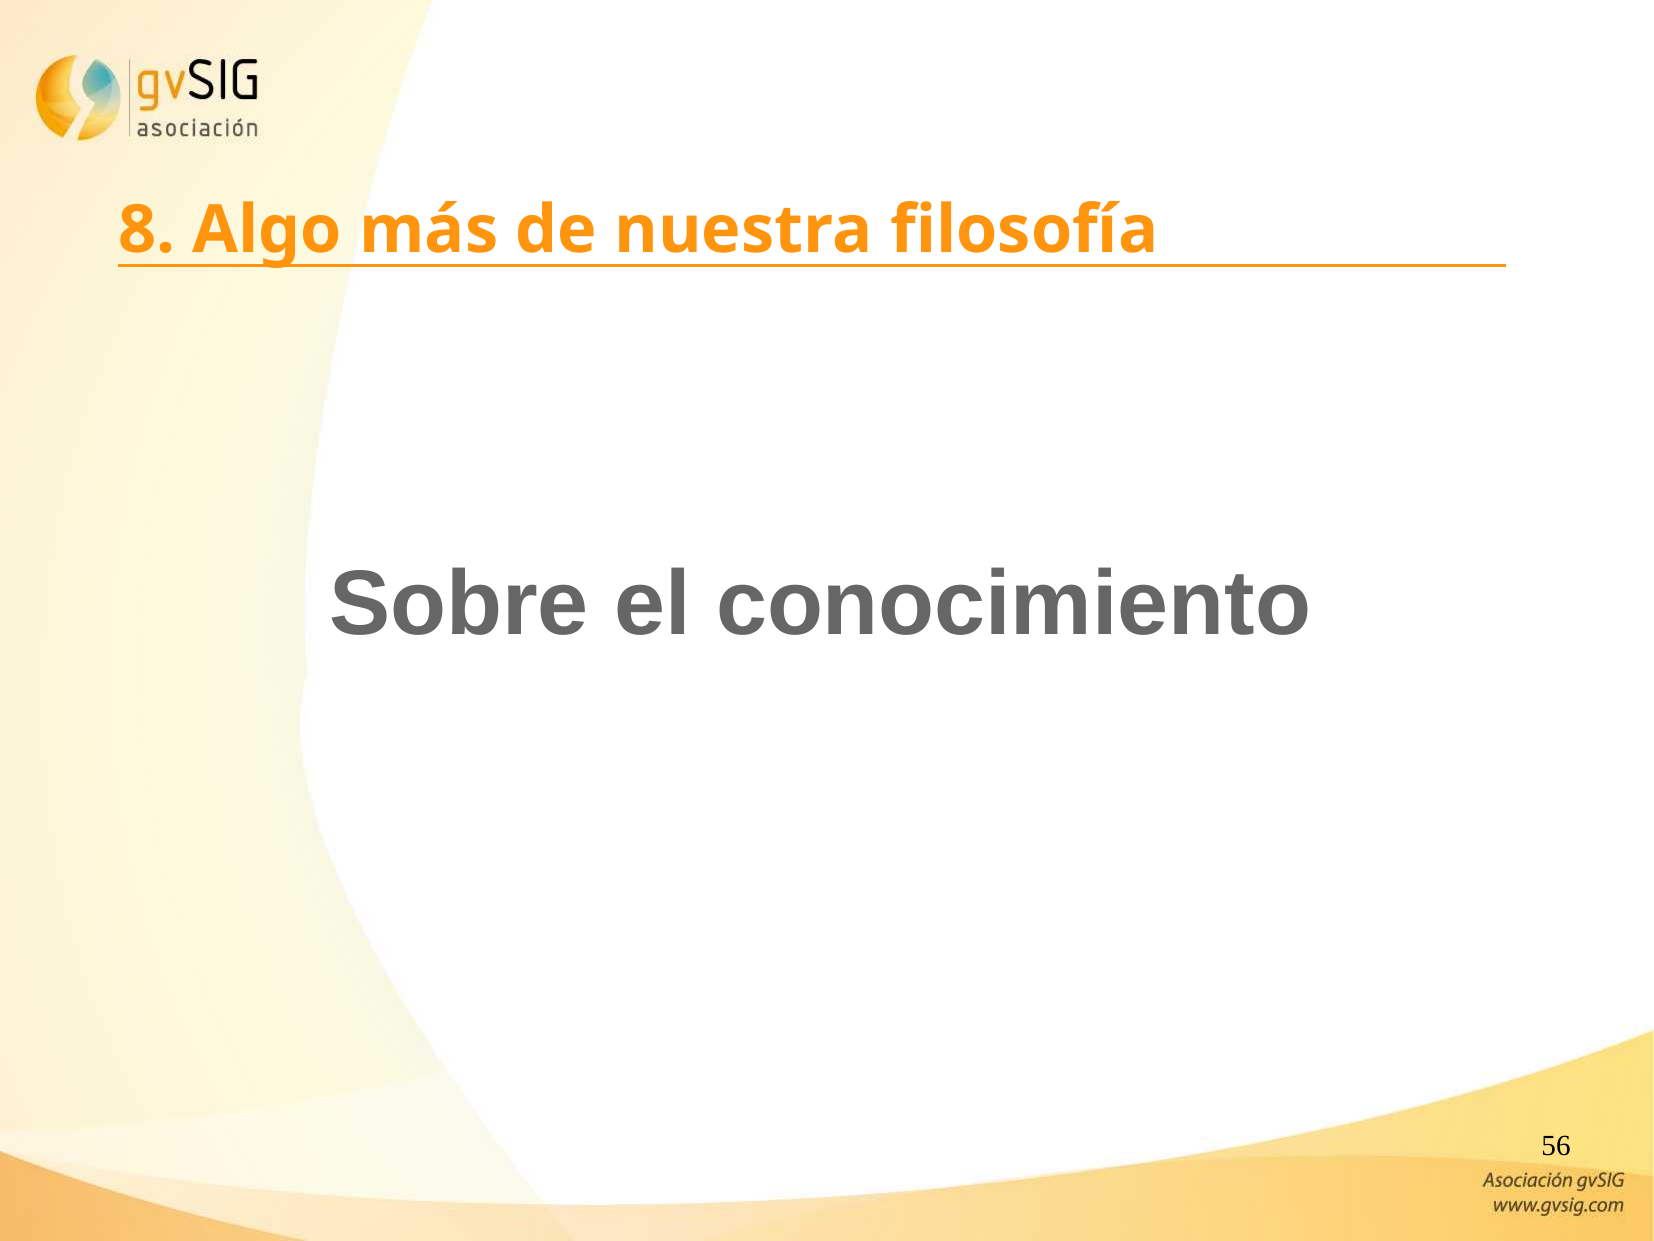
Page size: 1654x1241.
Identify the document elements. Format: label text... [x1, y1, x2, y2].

picture [0, 0, 1654, 1241]
title 8. Algo más de nuestra filosofía [118, 177, 1607, 276]
text_box Sobre el conocimiento [112, 544, 1530, 662]
